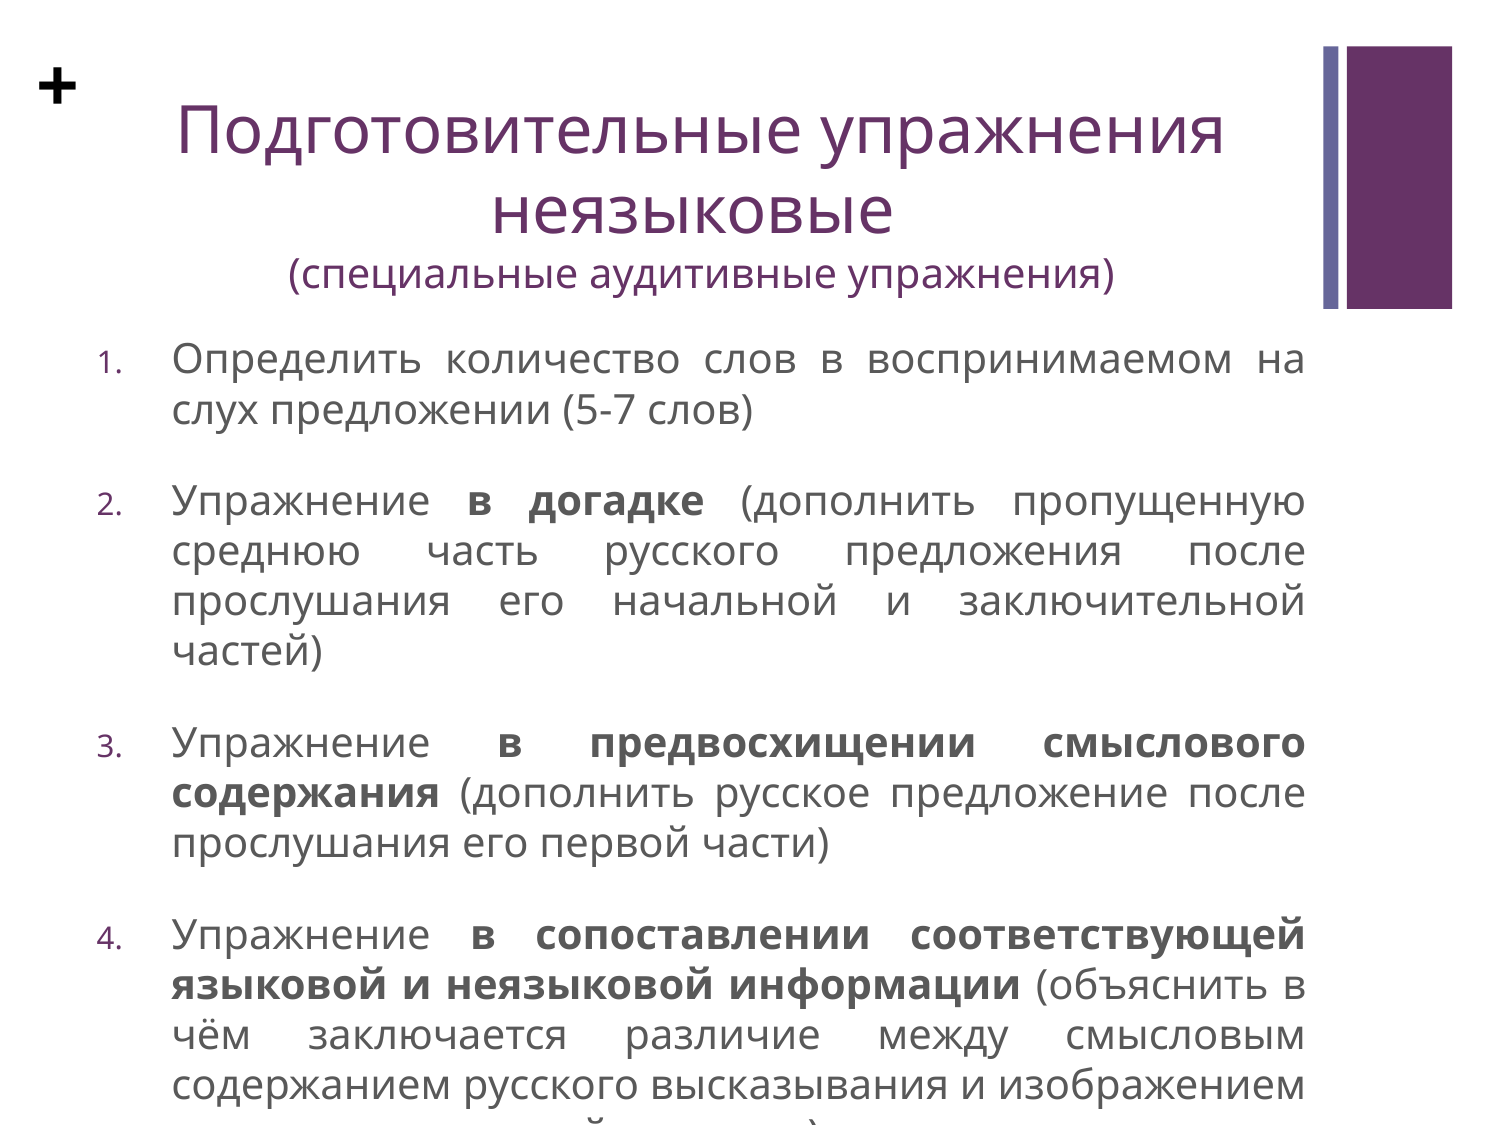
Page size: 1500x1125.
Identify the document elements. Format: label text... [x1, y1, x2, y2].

list Определить количество слов в воспринимаемом на слух предложении (5-7 слов) Упражнение в догадке (дополнить пропущенную среднюю часть русского предложения после прослушания его начальной и заключительной частей) Упражнение в предвосхищении смыслового содержания (дополнить русское предложение после прослушания его первой части) Упражнение в сопоставлении соответствующей языковой и неязыковой информации (объяснить в чём заключается различие между смысловым содержанием русского высказывания и изображением на демонстрируемой картинке) [81, 324, 1322, 1005]
title Подготовительные упражнения неязыковые (специальные аудитивные упражнения) [81, 79, 1322, 263]
